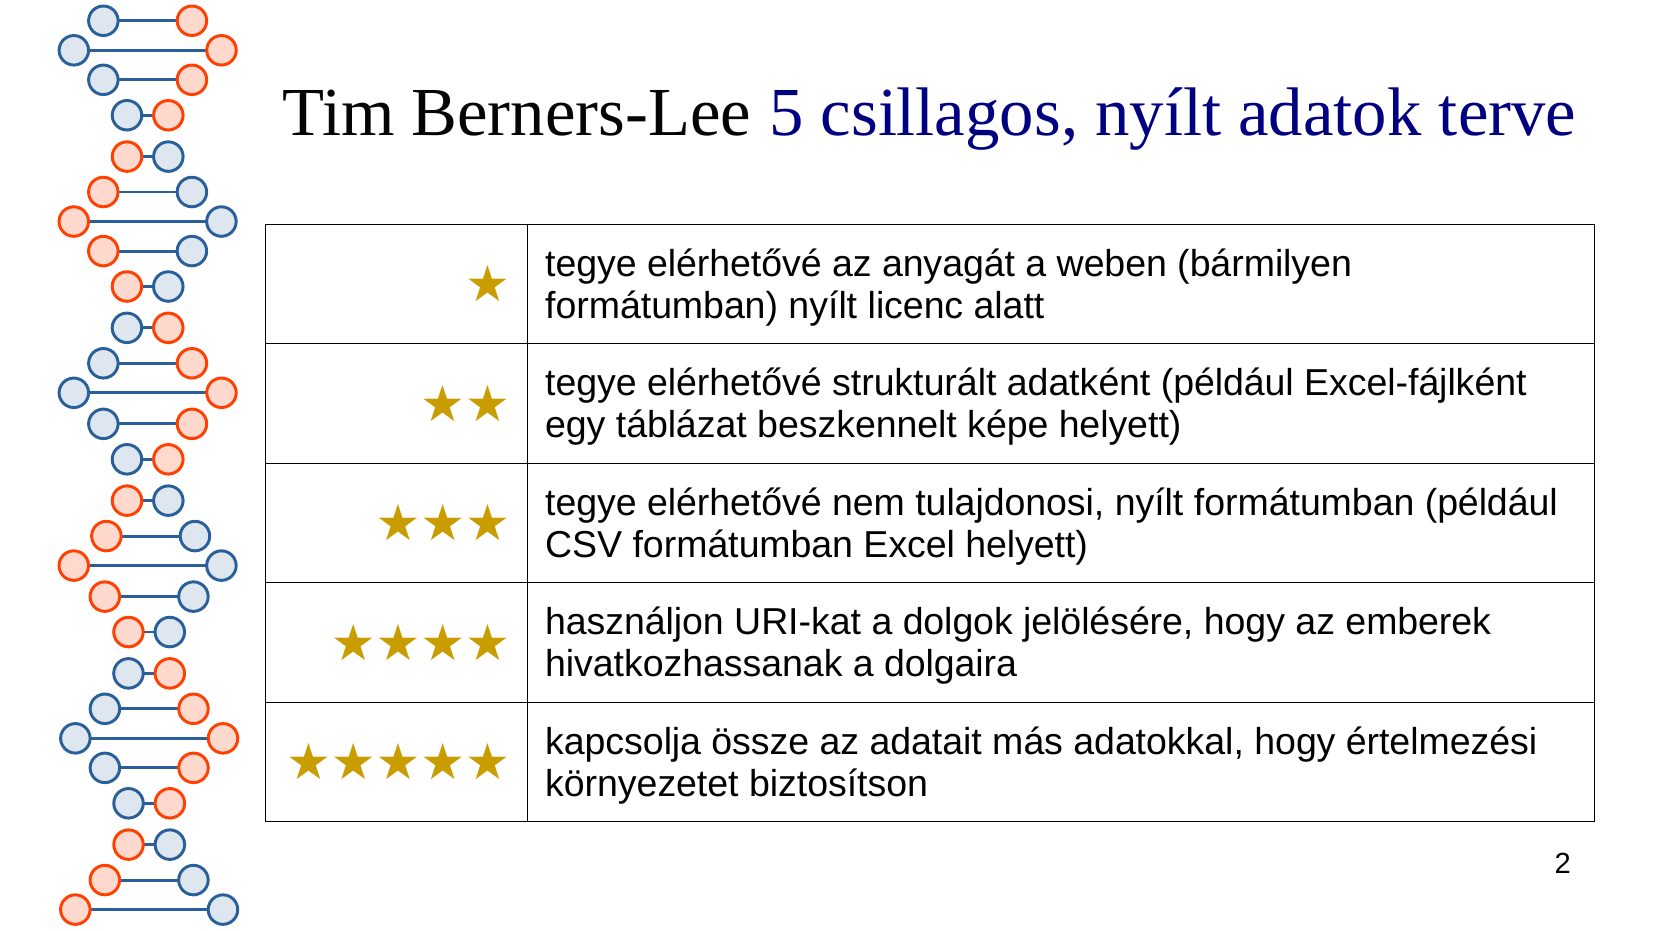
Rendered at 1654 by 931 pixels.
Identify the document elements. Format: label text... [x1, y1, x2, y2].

table_cell használjon URI-kat a dolgok jelölésére, hogy az emberek hivatkozhassanak a dolgaira [528, 583, 1594, 702]
table_cell ★★★★ [266, 583, 527, 702]
table_header tegye elérhetővé az anyagát a weben (bármilyen formátumban) nyílt licenc alatt [528, 225, 1594, 343]
table_cell tegye elérhetővé nem tulajdonosi, nyílt formátumban (például CSV formátumban Excel helyett) [528, 464, 1594, 582]
table_cell tegye elérhetővé strukturált adatként (például Excel-fájlként egy táblázat beszkennelt képe helyett) [528, 344, 1594, 463]
table_cell ★★★ [266, 464, 527, 582]
table_cell ★★★★★ [266, 703, 527, 821]
table_header ★ [266, 225, 527, 343]
title Tim Berners-Lee 5 csillagos, nyílt adatok terve [265, 35, 1595, 189]
table_cell ★★ [266, 344, 527, 463]
table_cell kapcsolja össze az adatait más adatokkal, hogy értelmezési környezetet biztosítson [528, 703, 1594, 821]
